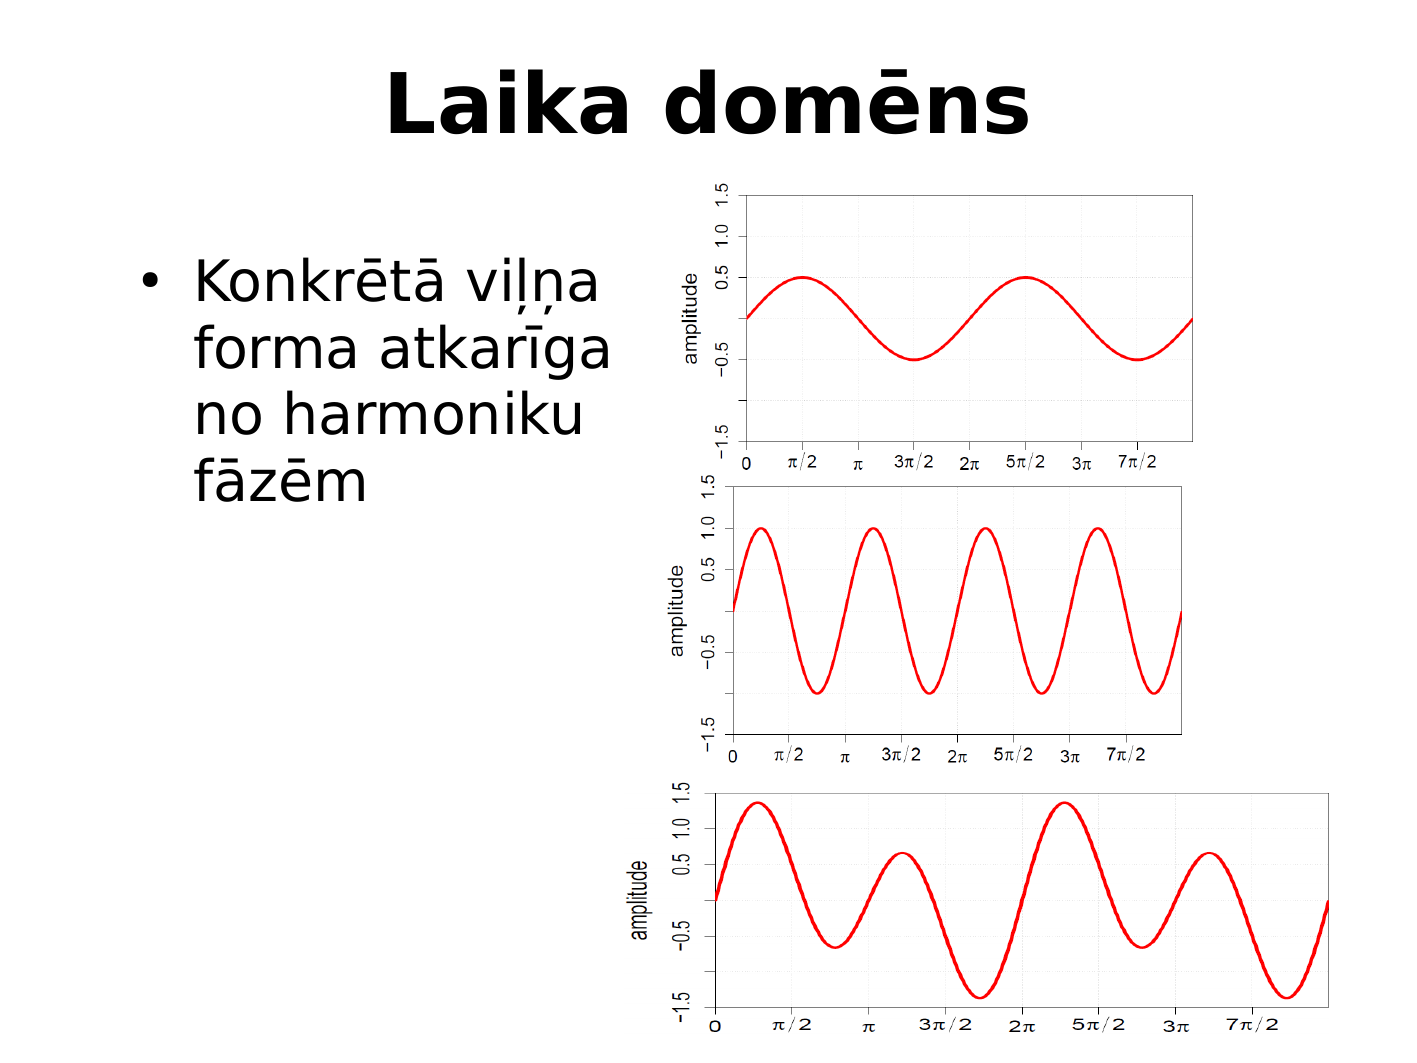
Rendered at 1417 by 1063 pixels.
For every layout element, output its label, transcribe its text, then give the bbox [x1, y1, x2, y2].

title Laika domēns [70, 42, 1346, 168]
picture [665, 179, 1193, 768]
picture [624, 779, 1329, 1034]
list Konkrētā viļņa forma atkarīga no harmoniku fāzēm [122, 248, 642, 543]
